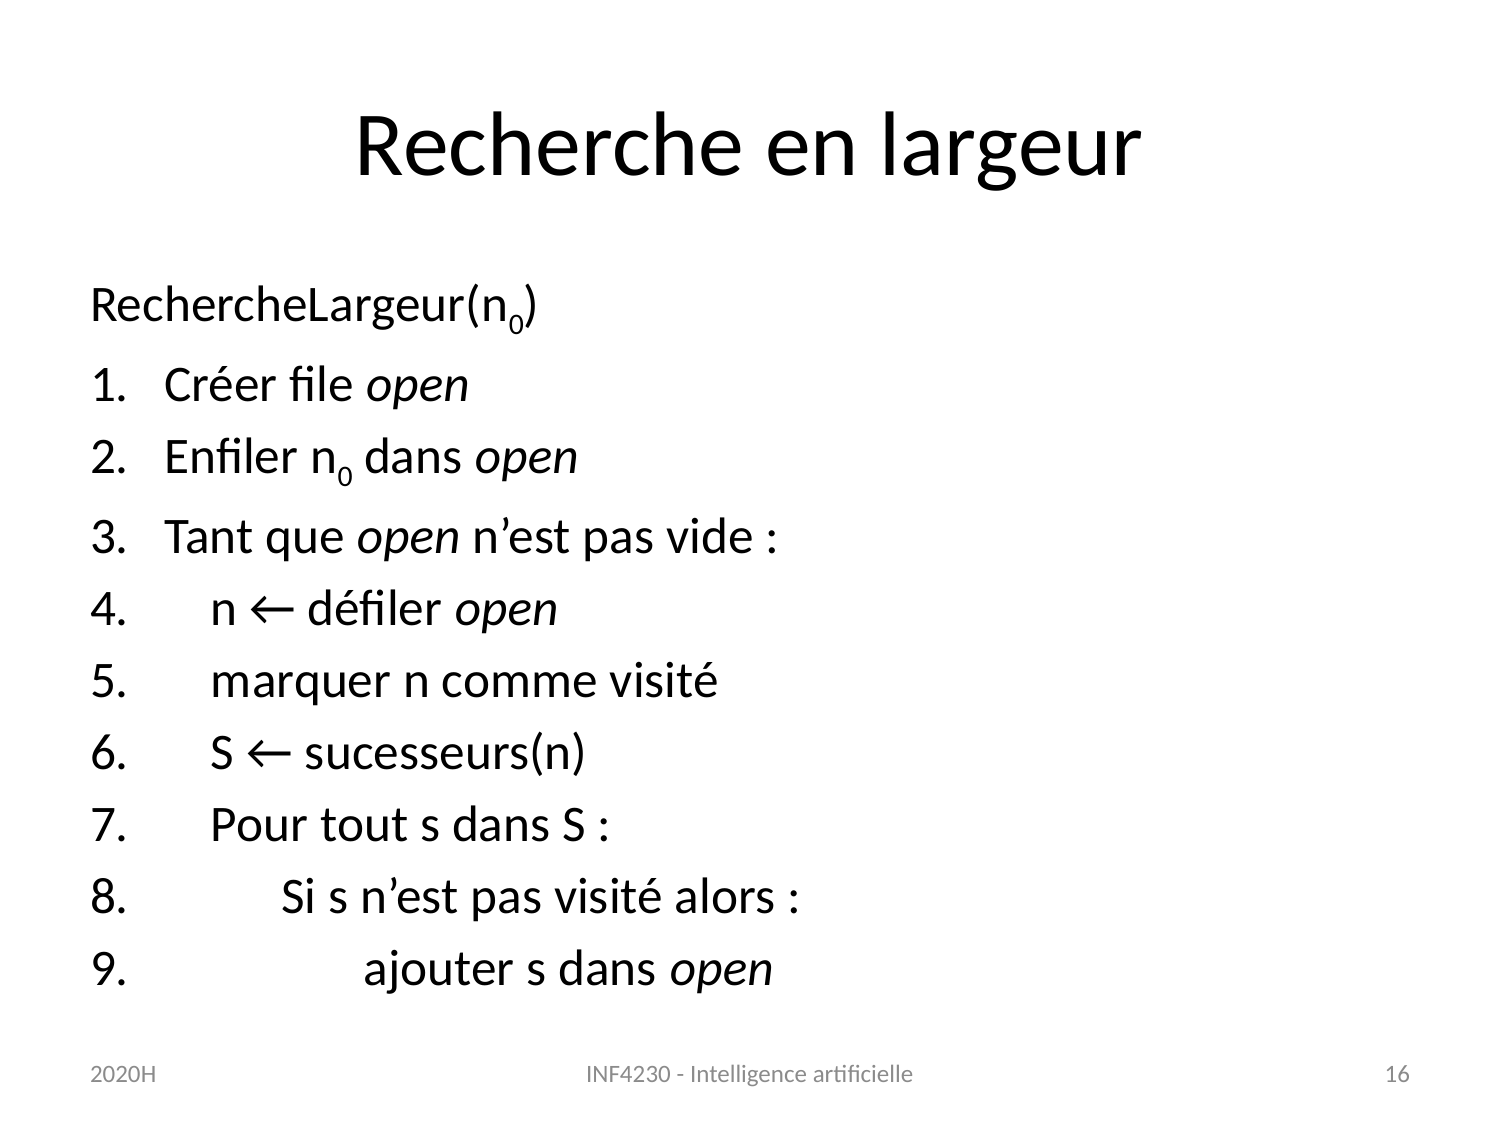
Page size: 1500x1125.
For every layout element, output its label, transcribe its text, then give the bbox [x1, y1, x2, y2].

footer INF4230 - Intelligence artificielle [512, 1042, 988, 1103]
slide_number 2020H [75, 1042, 425, 1103]
slide_number <numéro> [1074, 1042, 1425, 1103]
list RechercheLargeur(n0) 1. Créer file open 2. Enfiler n0 dans open 3. Tant que open n’est pas vide : 4. n ← défiler open 5. marquer n comme visité 6. S ← sucesseurs(n) 7. Pour tout s dans S : 8. Si s n’est pas visité alors : 9. ajouter s dans open [75, 262, 1425, 1005]
title Recherche en largeur [75, 45, 1425, 233]
